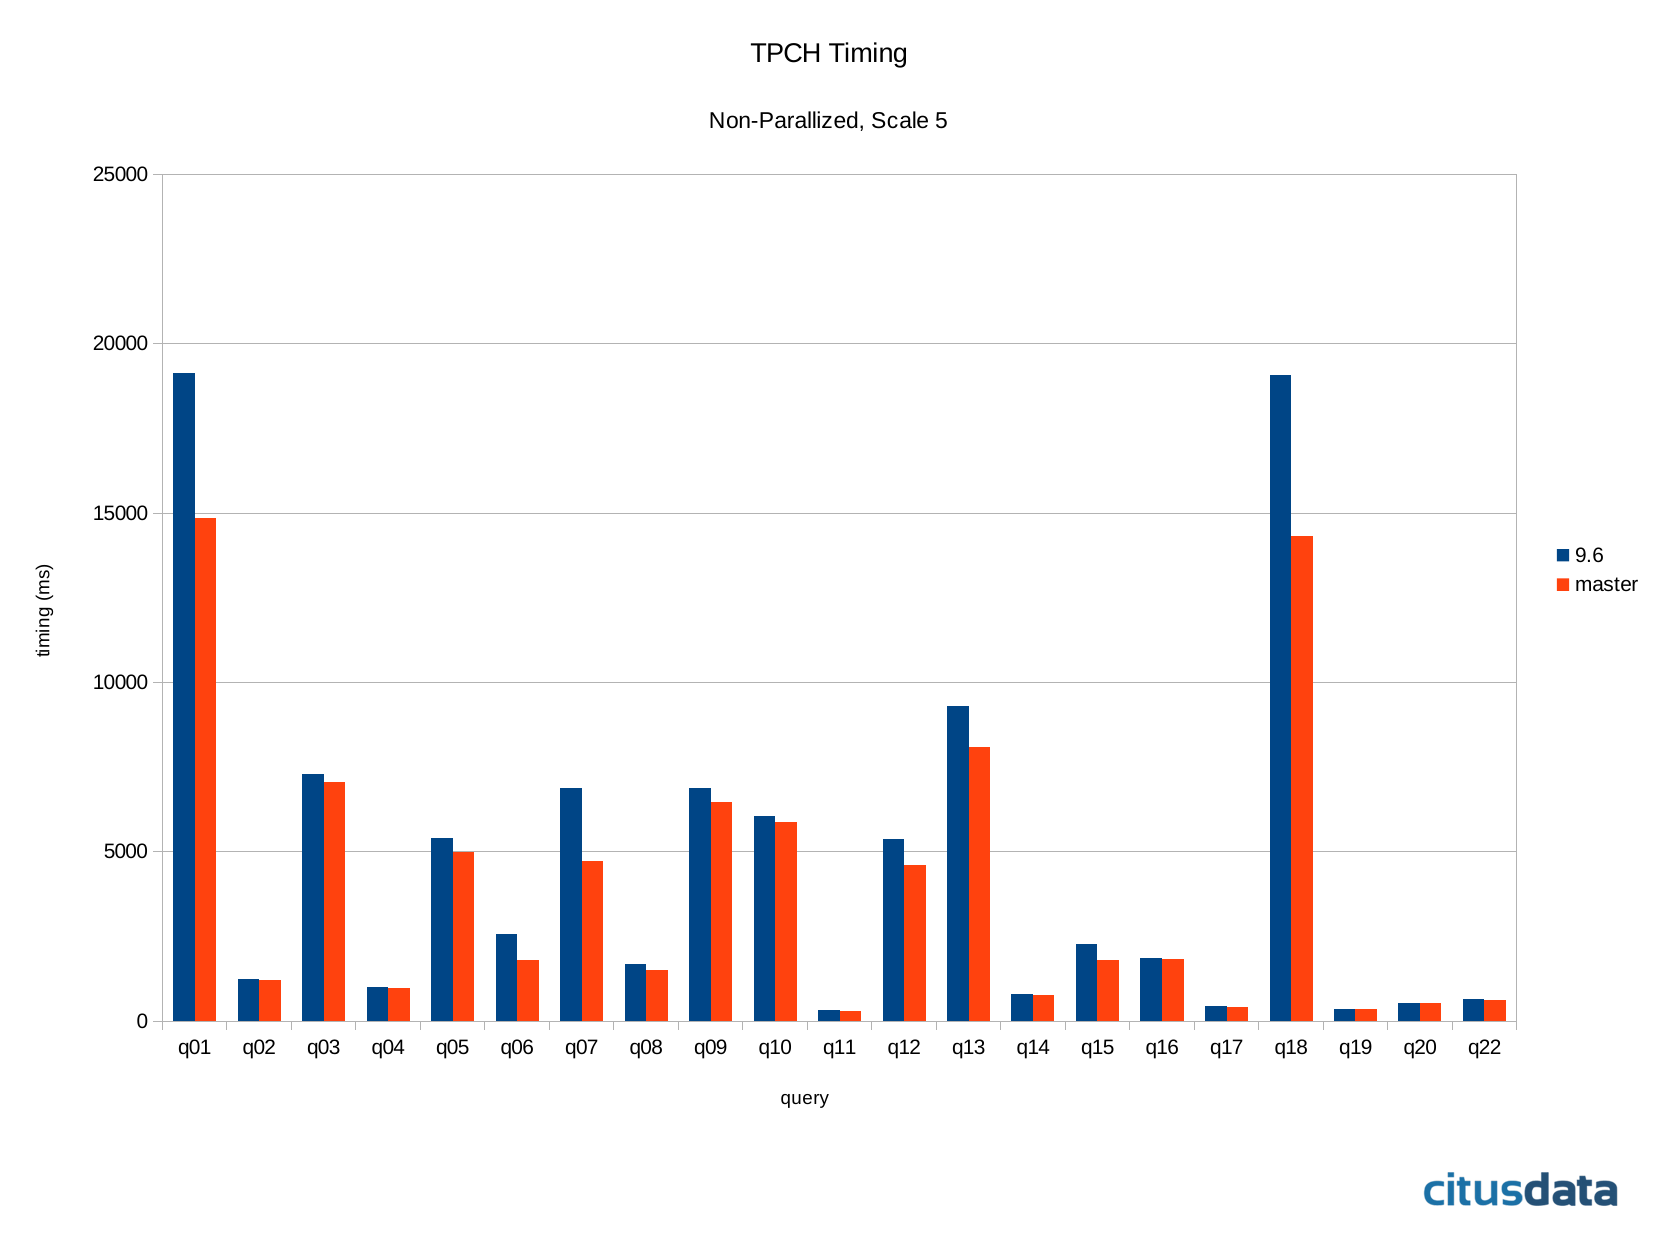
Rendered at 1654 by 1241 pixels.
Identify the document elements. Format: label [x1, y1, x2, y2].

picture [1420, 1167, 1622, 1209]
chart [0, 0, 1654, 1141]
